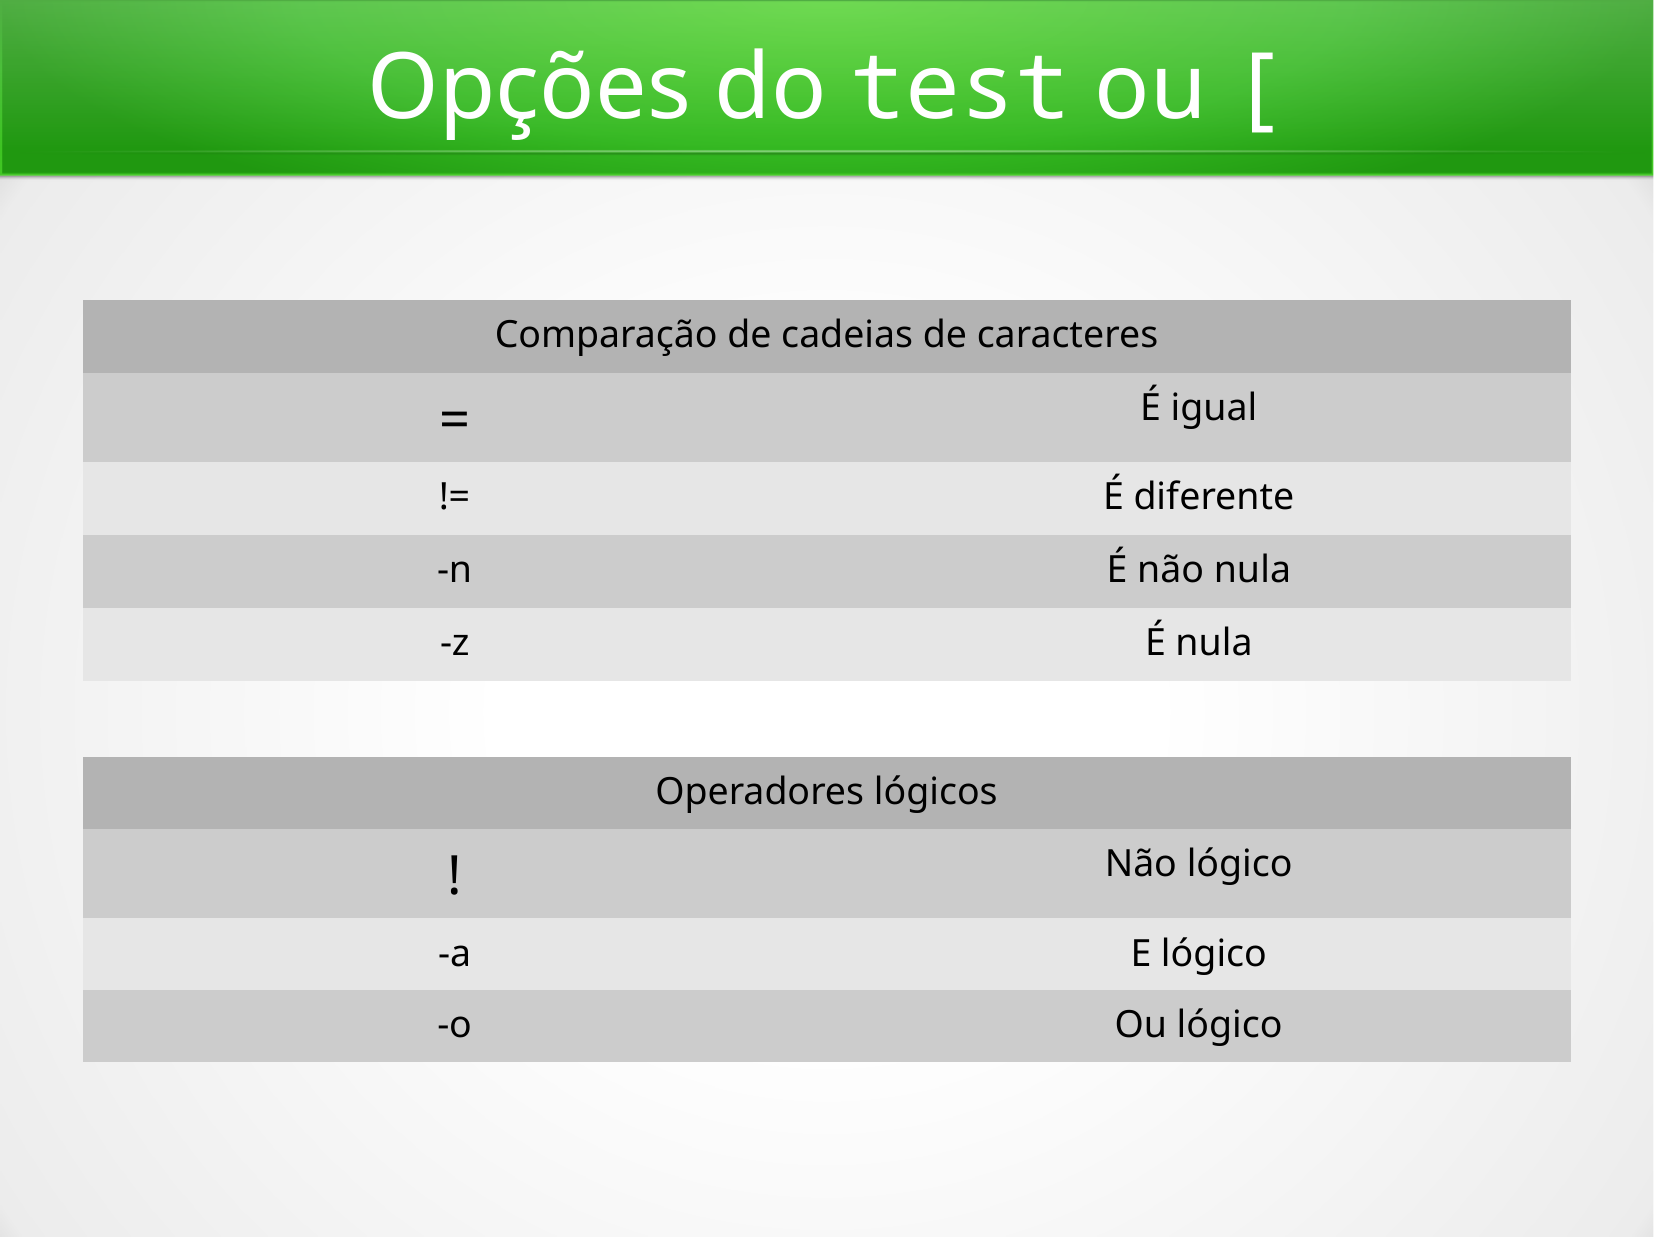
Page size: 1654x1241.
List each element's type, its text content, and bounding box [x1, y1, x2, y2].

picture [0, 0, 1654, 1237]
table_cell -a [83, 918, 827, 990]
table_cell Ou lógico [827, 990, 1571, 1062]
table_cell ! [83, 829, 827, 918]
table_cell E lógico [827, 918, 1571, 990]
table_header Operadores lógicos [83, 757, 1571, 829]
table_cell -n [83, 535, 827, 608]
table_cell É nula [827, 608, 1571, 681]
table_cell Não lógico [827, 829, 1571, 918]
table_cell = [83, 373, 827, 462]
table_cell É não nula [827, 535, 1571, 608]
table_cell É igual [827, 373, 1571, 462]
title Opções do test ou [ [82, 11, 1571, 154]
table_cell != [83, 462, 827, 535]
table_cell É diferente [827, 462, 1571, 535]
table_cell -o [83, 990, 827, 1062]
table_cell -z [83, 608, 827, 681]
table_header Comparação de cadeias de caracteres [83, 300, 1571, 373]
